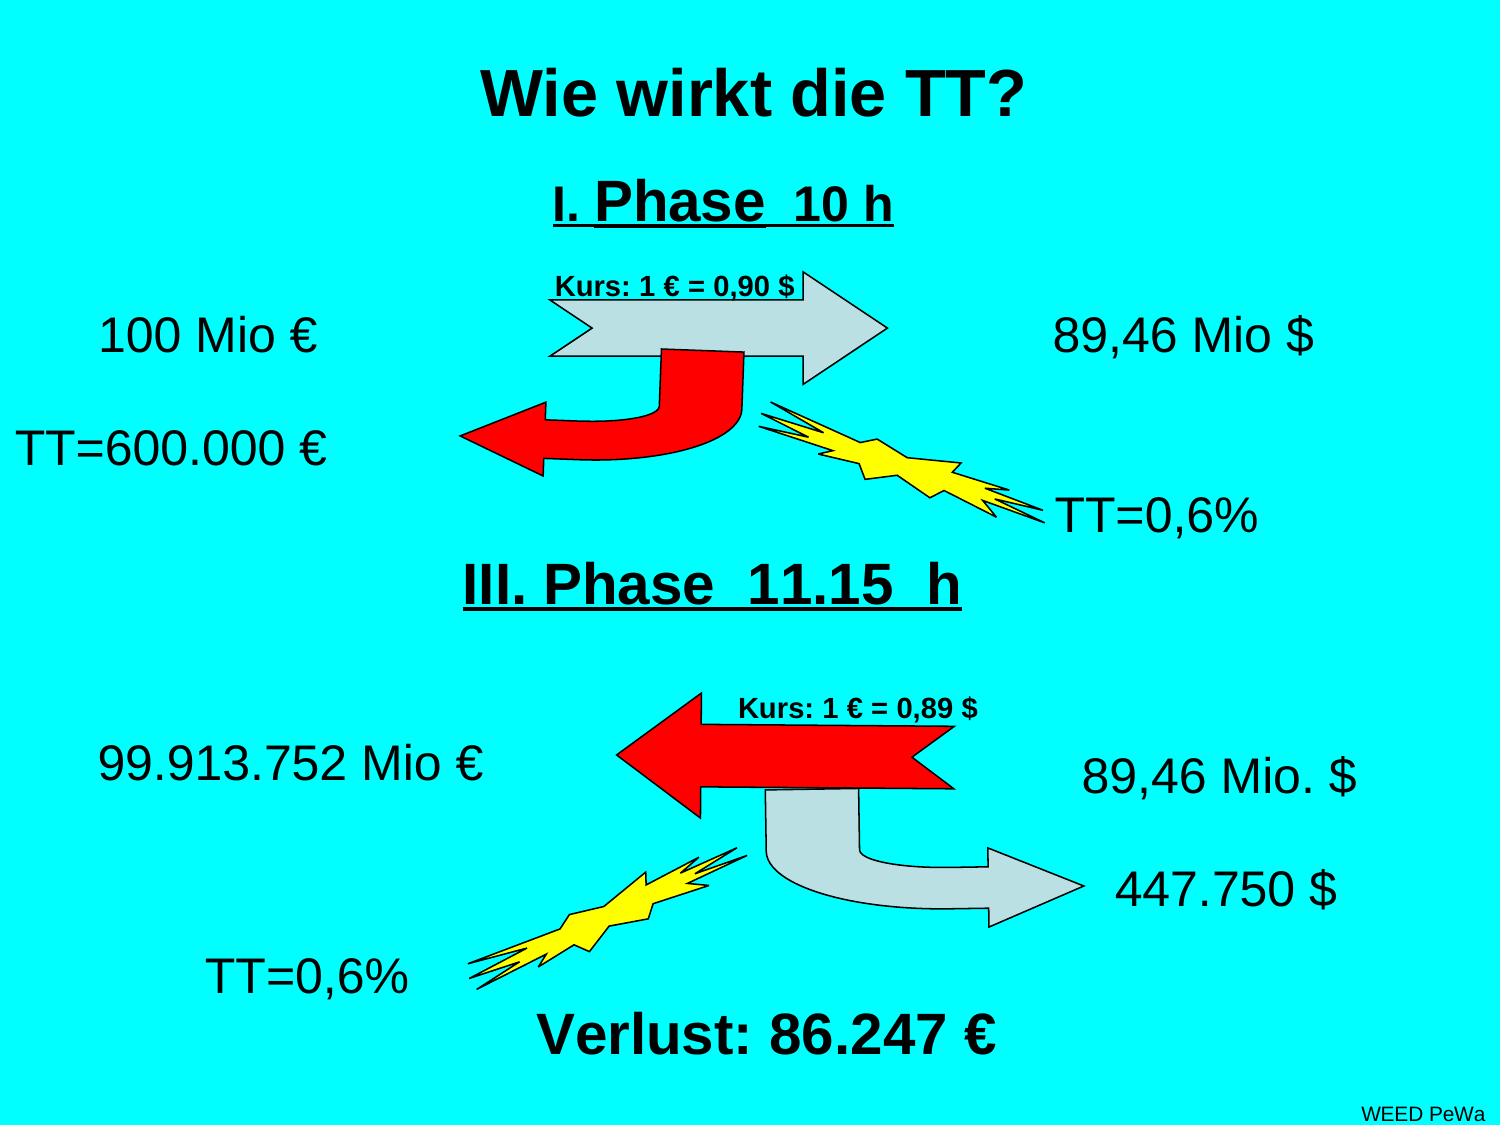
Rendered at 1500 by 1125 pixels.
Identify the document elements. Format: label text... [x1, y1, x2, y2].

text_box WEED PeWa [1216, 1095, 1500, 1125]
text_box 447.750 $ [1100, 853, 1471, 925]
text_box Kurs: 1 € = 0,90 $ [500, 262, 851, 311]
text_box Verlust: 86.247 € [416, 993, 1134, 1075]
text_box I. Phase 10 h [466, 160, 1009, 242]
text_box TT=600.000 € [0, 412, 484, 484]
text_box [467, 847, 748, 990]
text_box 100 Mio € [83, 299, 476, 372]
text_box [484, 303, 888, 476]
text_box 89,46 Mio $ [950, 299, 1417, 372]
text_box TT=0,6% [112, 940, 439, 1012]
text_box [635, 706, 1084, 928]
text_box III. Phase 11.15 h [350, 543, 1075, 625]
title Wie wirkt die TT? [116, 37, 1392, 150]
text_box 89,46 Mio. $ [1066, 740, 1372, 812]
text_box TT=0,6% [1033, 479, 1288, 551]
text_box [758, 401, 1045, 523]
text_box Kurs: 1 € = 0,89 $ [683, 684, 1034, 733]
text_box 99.913.752 Mio € [0, 727, 635, 800]
